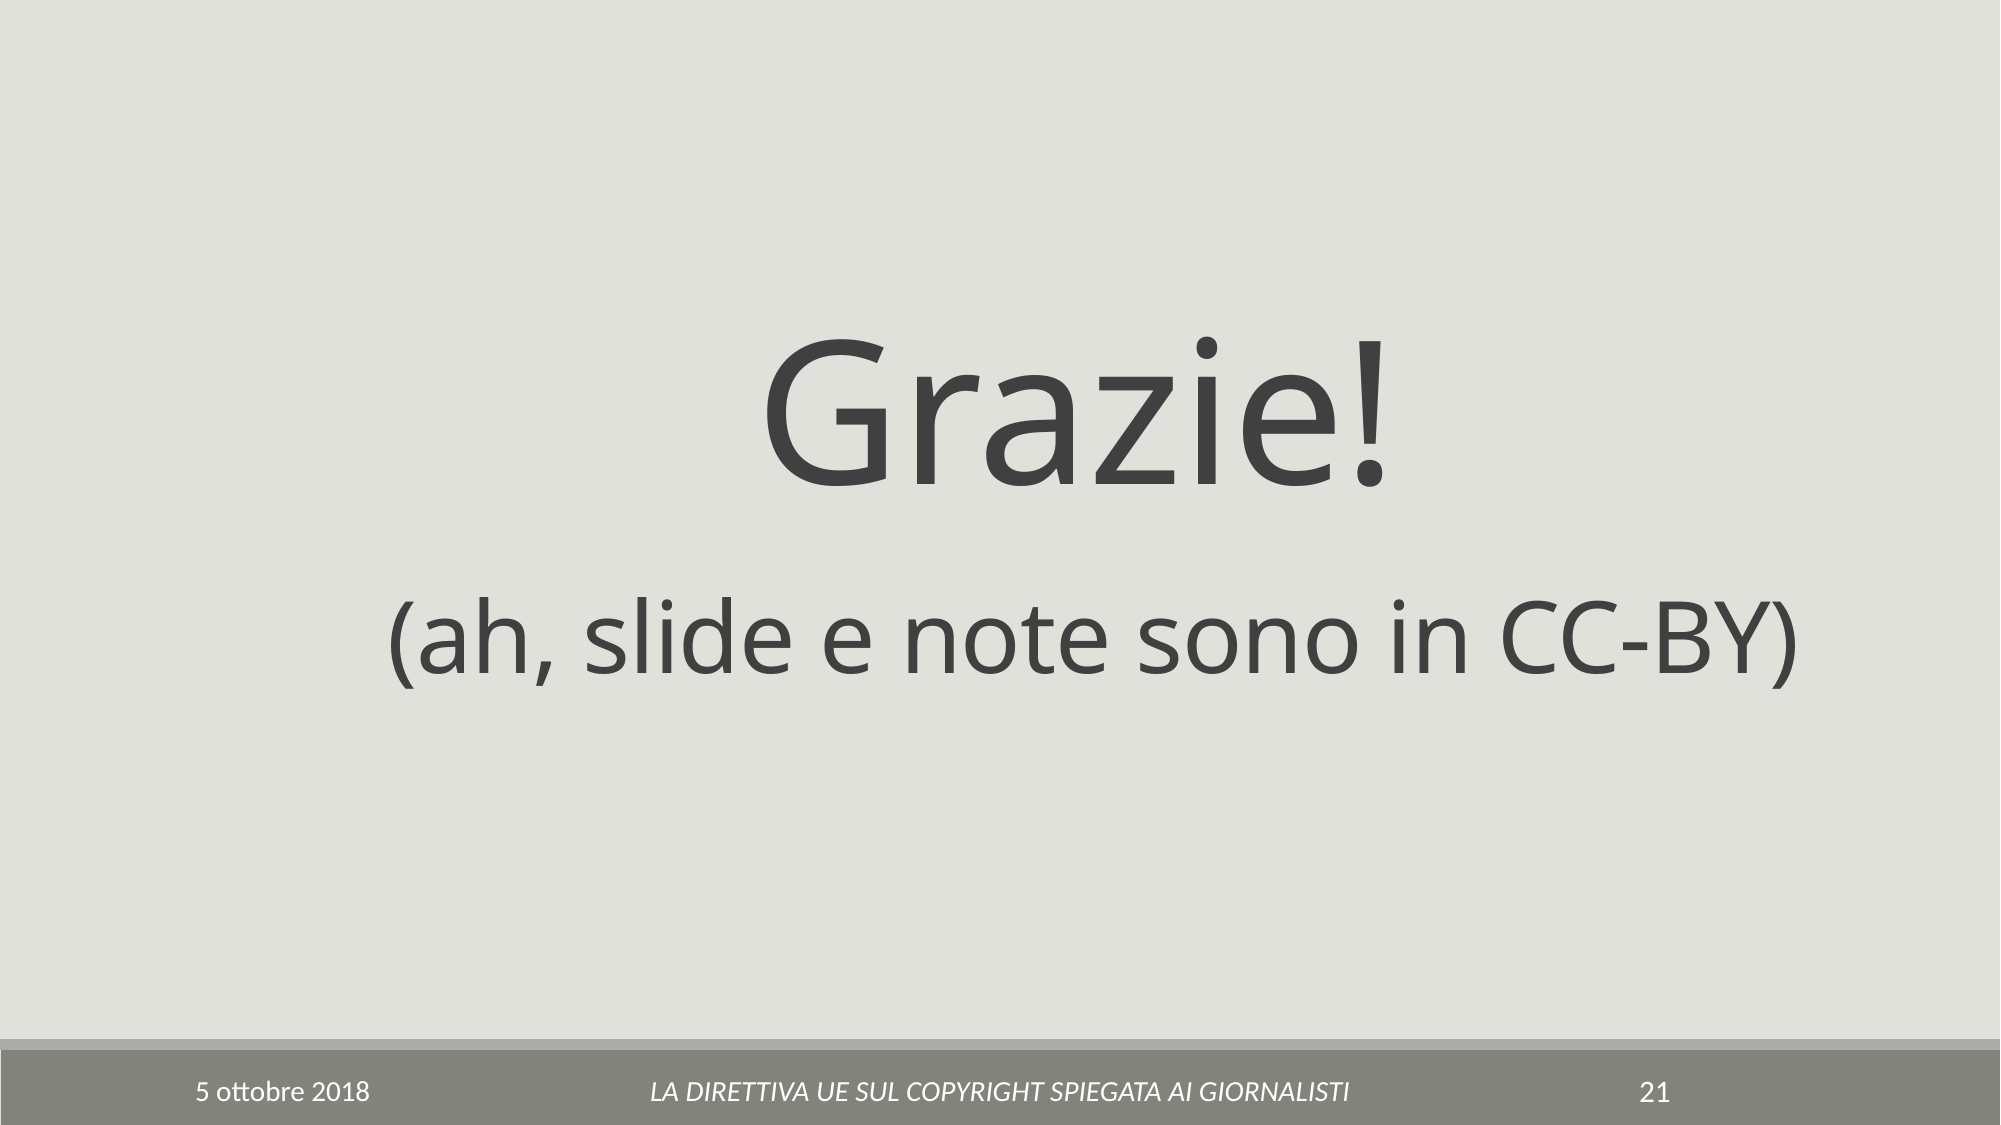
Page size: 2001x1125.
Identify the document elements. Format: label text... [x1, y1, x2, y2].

text_box 21 [1624, 1059, 1840, 1120]
text_box La direttiva Ue sul copyright spiegata ai giornalisti [604, 1059, 1396, 1120]
text_box 5 ottobre 2018 [180, 1059, 586, 1120]
text_box Grazie! [741, 277, 1413, 532]
text_box (ah, slide e note sono in CC-BY) [372, 566, 1815, 701]
